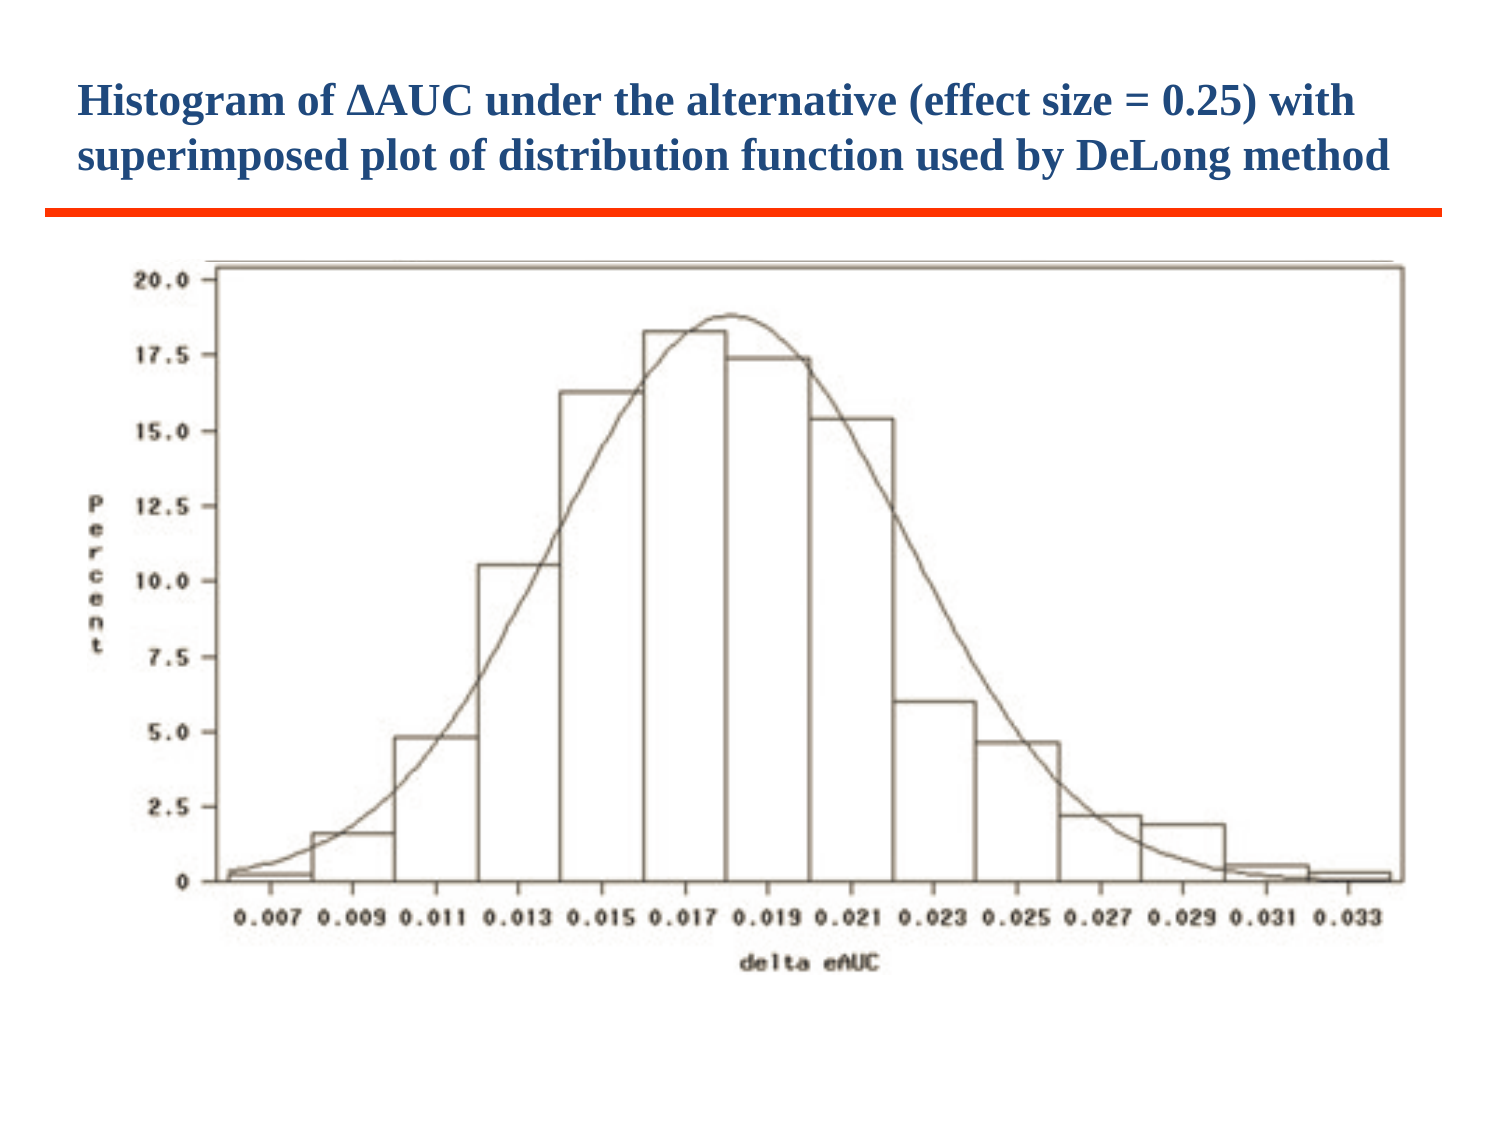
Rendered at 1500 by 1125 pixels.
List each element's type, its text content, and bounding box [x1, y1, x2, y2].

text_box Histogram of ∆AUC under the alternative (effect size = 0.25) with superimposed plot of distribution function used by DeLong method [62, 37, 1413, 208]
picture [87, 259, 1409, 976]
